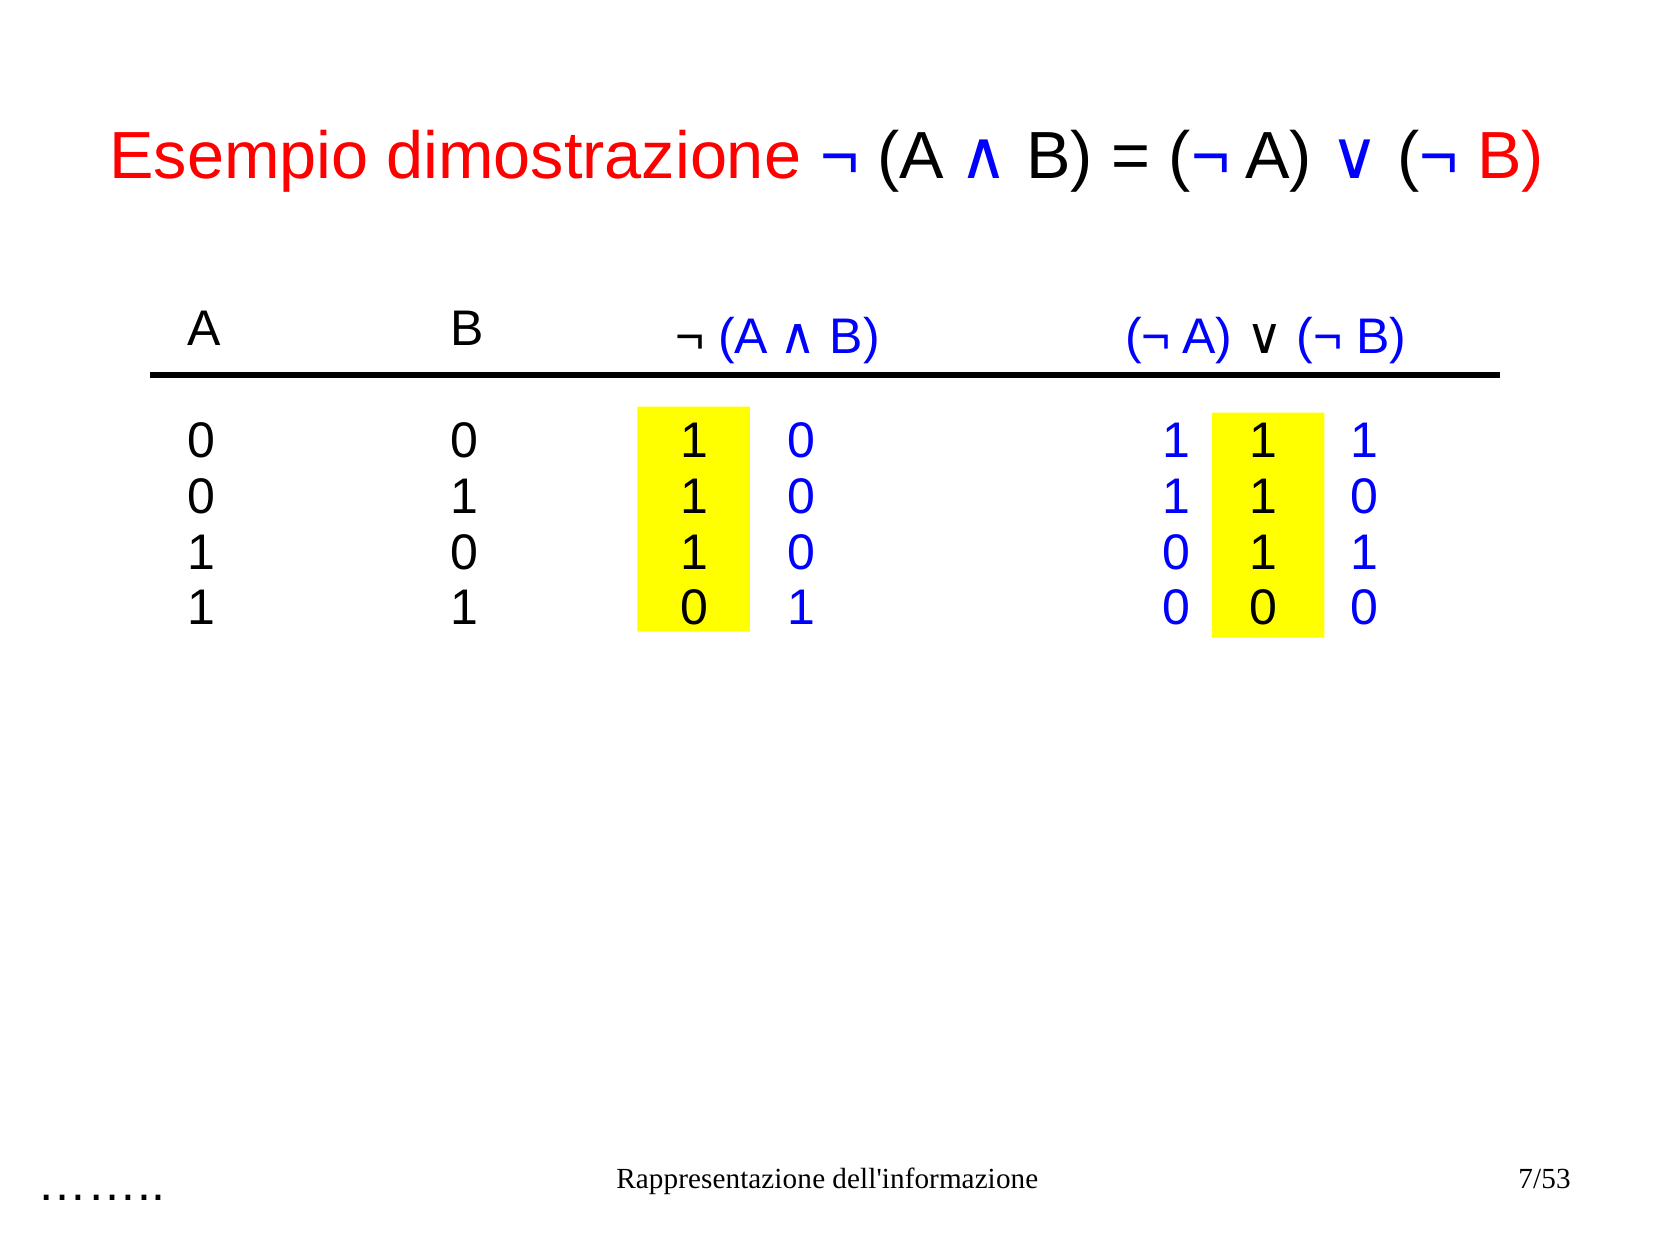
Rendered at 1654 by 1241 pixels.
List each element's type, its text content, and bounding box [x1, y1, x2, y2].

text_box 1010 [1350, 412, 1388, 636]
text_box ¬ (A ∧ B) [675, 300, 901, 372]
text_box A [187, 300, 263, 372]
text_box [1211, 412, 1325, 638]
text_box 1110 [1249, 412, 1287, 636]
text_box (¬ A) ∨ (¬ B) [1125, 300, 1426, 372]
text_box [637, 406, 750, 632]
text_box 1100 [1162, 412, 1201, 636]
text_box 0 0 1 1 [187, 412, 226, 636]
title Esempio dimostrazione ¬ (A ∧ B) = (¬ A) ∨ (¬ B) [82, 49, 1571, 257]
text_box 1110 [680, 412, 719, 636]
text_box B [450, 300, 526, 372]
text_box 0 1 0 1 [450, 412, 488, 636]
text_box 0001 [787, 412, 826, 636]
text_box …….. [37, 1155, 166, 1212]
